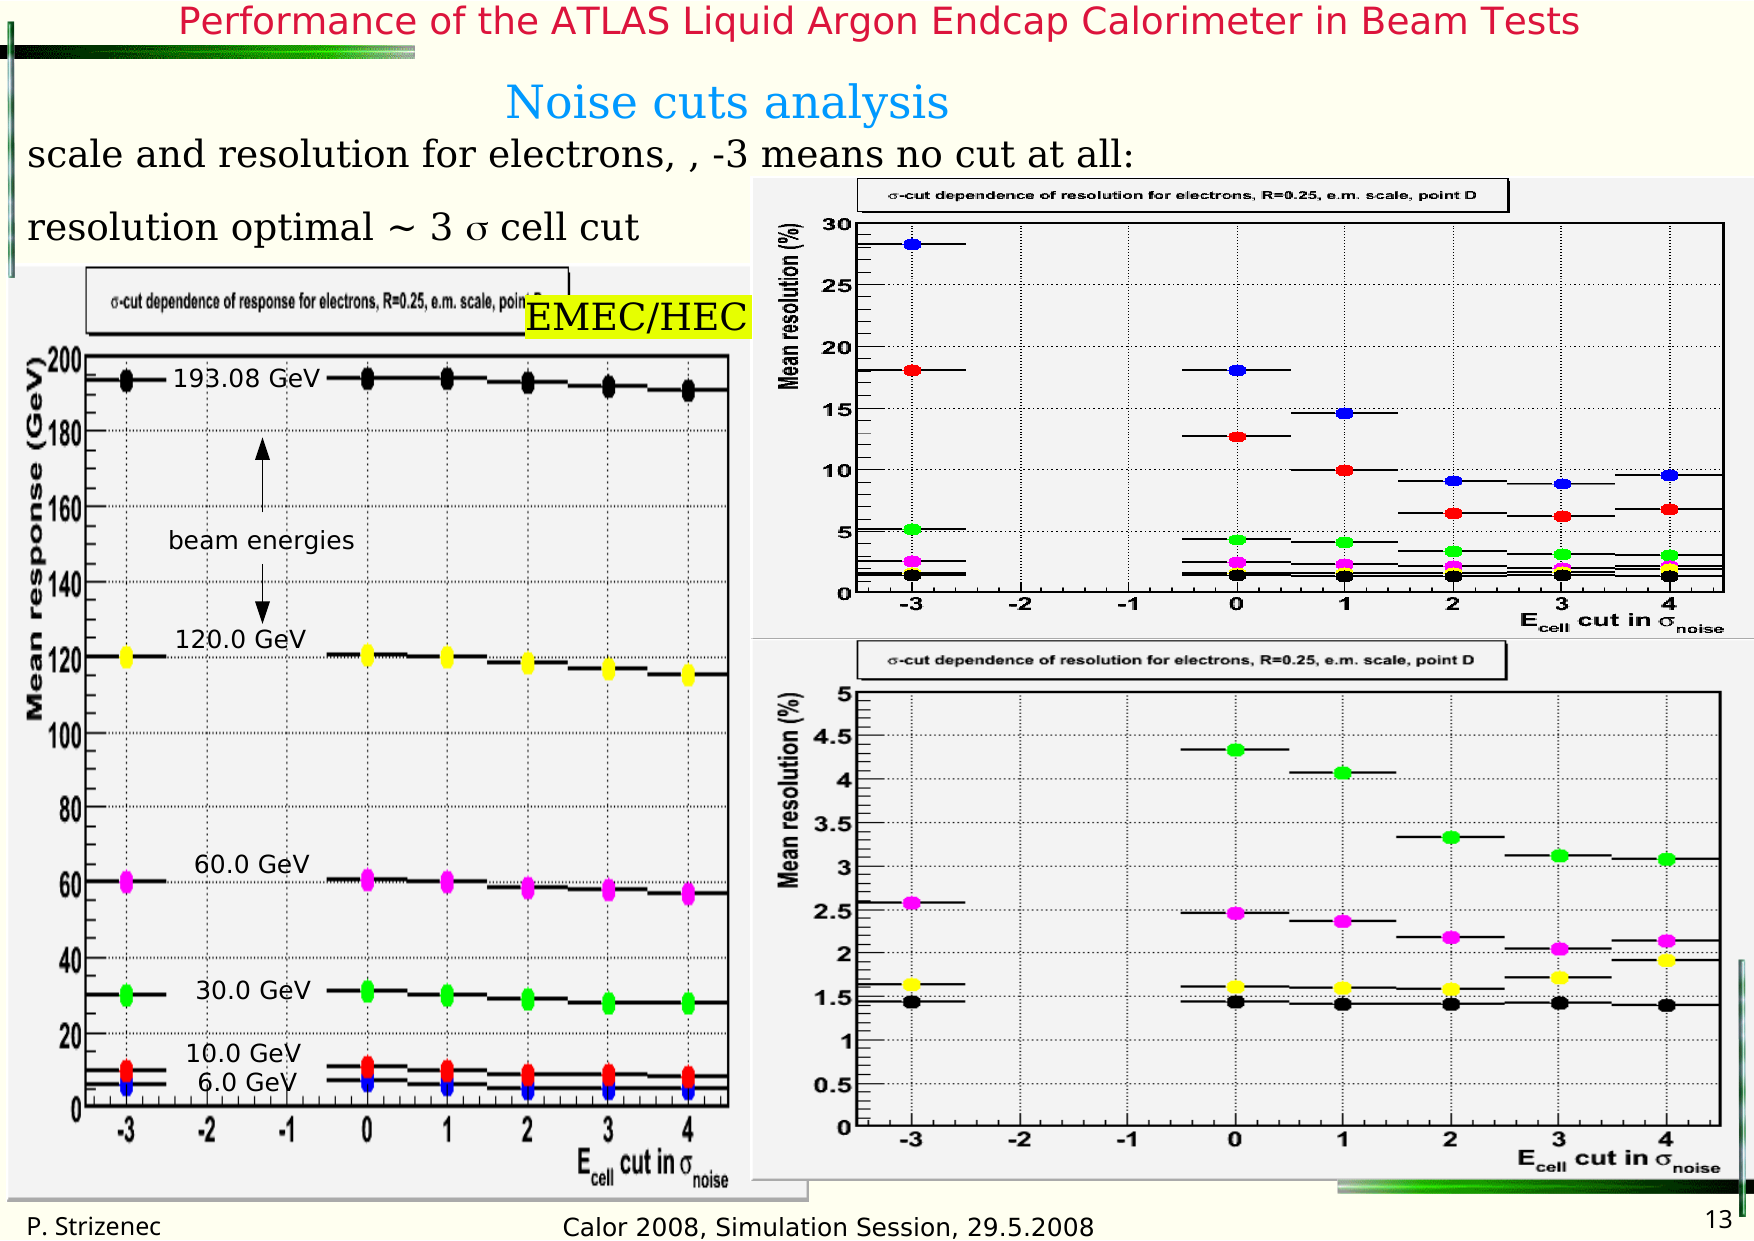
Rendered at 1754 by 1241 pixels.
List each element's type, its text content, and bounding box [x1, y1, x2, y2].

list Noise cuts analysis [487, 76, 1202, 133]
text_box EMEC/HEC [525, 295, 752, 339]
text_box Calor 2008, Simulation Session, 29.5.2008 [562, 1213, 1151, 1241]
text_box 10.0 GeV [177, 1038, 302, 1069]
text_box beam energies [168, 526, 376, 556]
picture [0, 21, 1754, 1202]
text_box 30.0 GeV [187, 976, 312, 1006]
text_box <number> [1661, 1201, 1754, 1233]
text_box 193.08 GeV [172, 363, 321, 394]
text_box Performance of the ATLAS Liquid Argon Endcap Calorimeter in Beam Tests [17, 0, 1743, 44]
text_box 6.0 GeV [189, 1068, 298, 1098]
text_box P. Strizenec [0, 1208, 188, 1241]
list scale and resolution for electrons, , -3 means no cut at all: resolution optimal ~ 3  cell cut [15, 133, 1472, 256]
text_box 120.0 GeV [174, 624, 307, 655]
text_box 60.0 GeV [186, 849, 310, 880]
